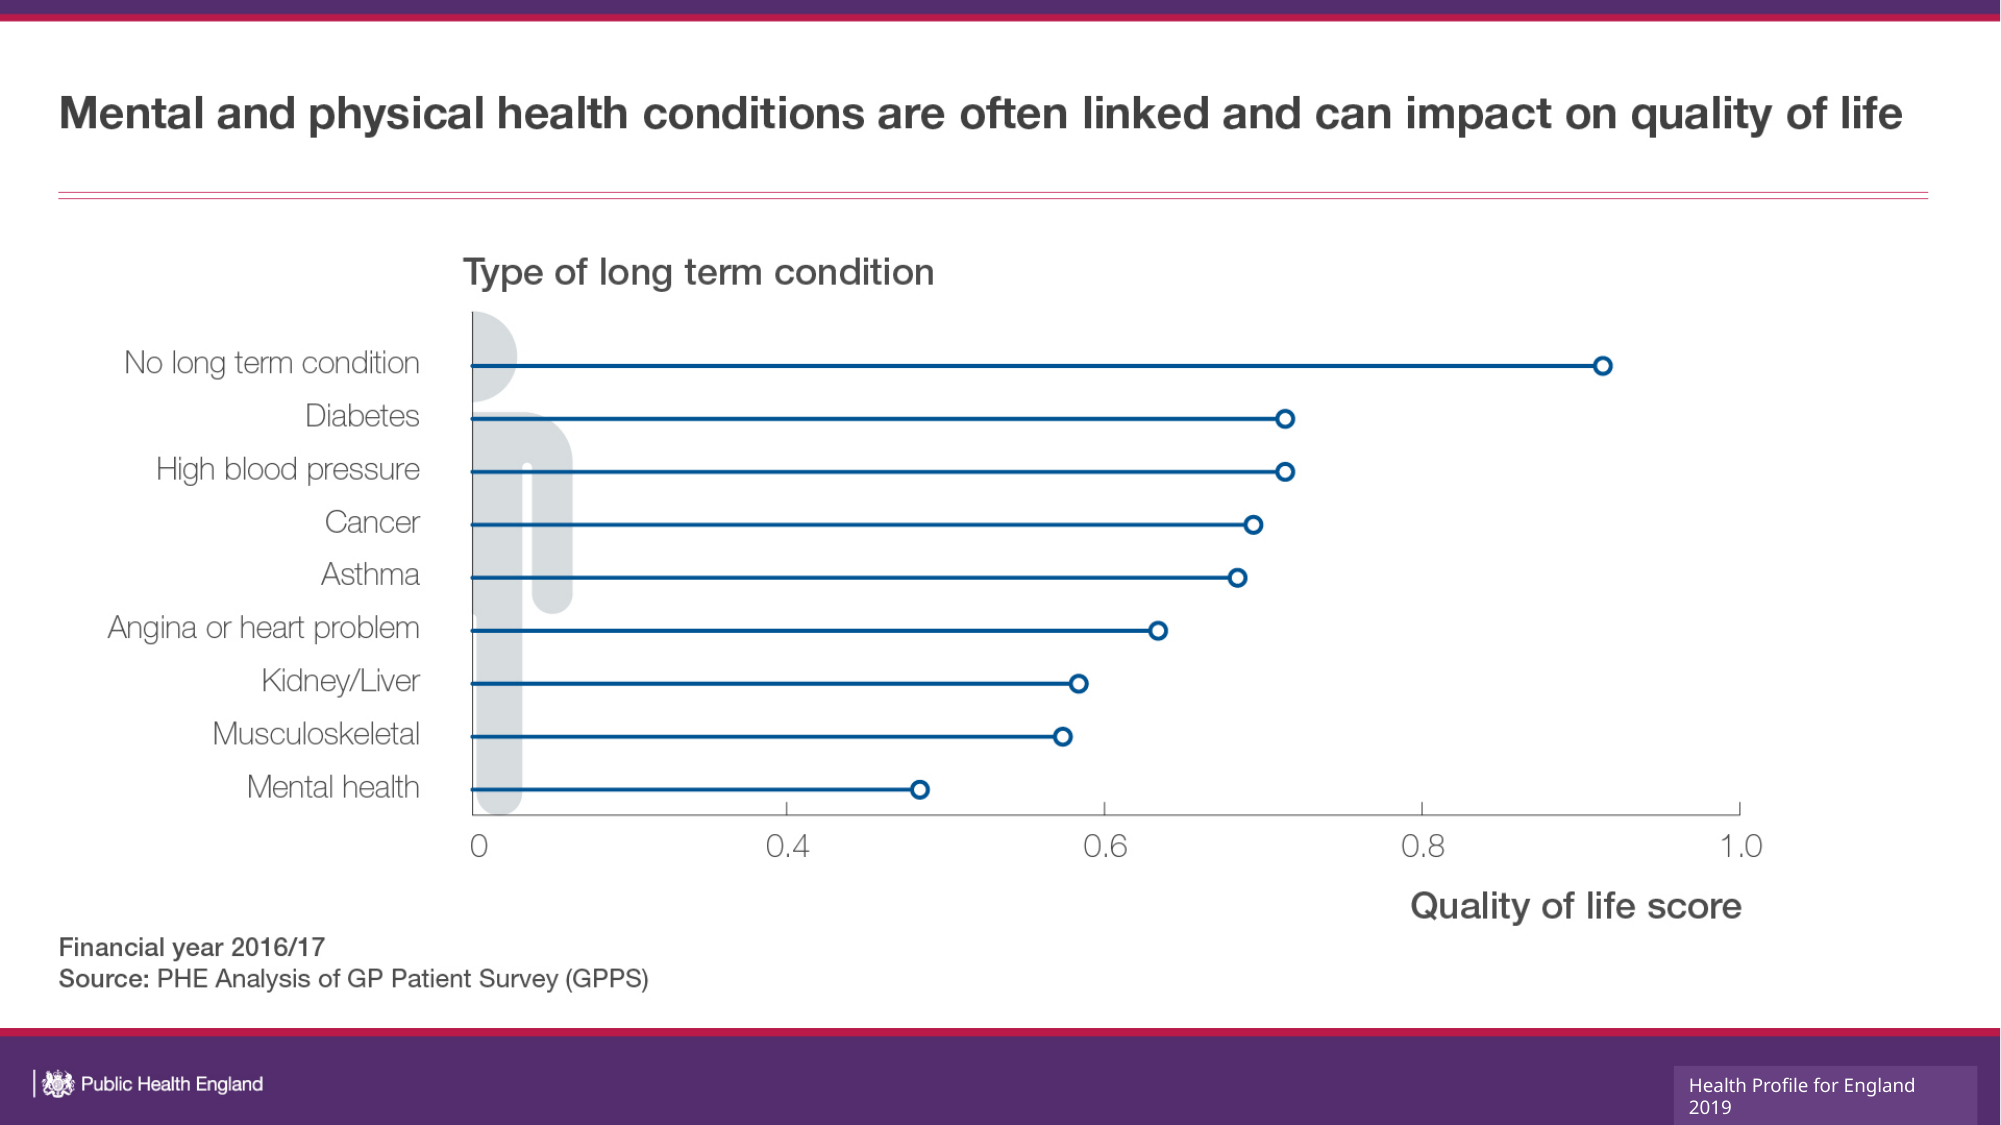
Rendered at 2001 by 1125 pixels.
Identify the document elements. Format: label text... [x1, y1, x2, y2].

picture [0, 0, 2000, 1125]
text_box Health Profile for England 2019 [1673, 1065, 1978, 1105]
